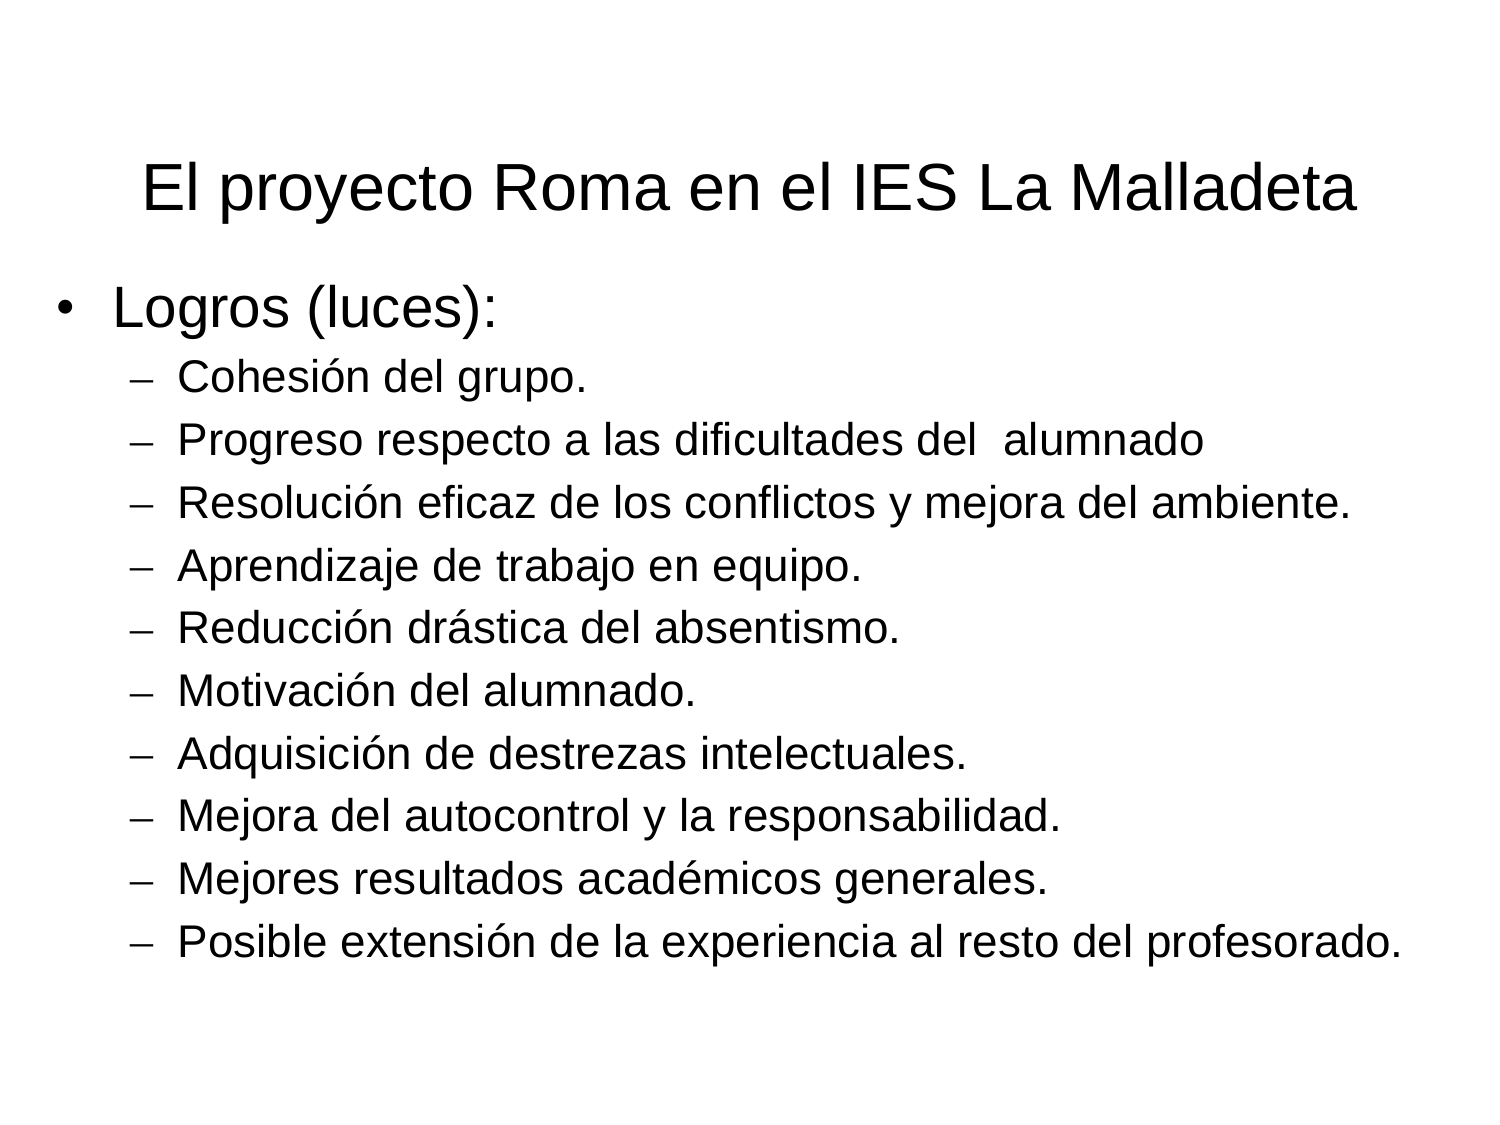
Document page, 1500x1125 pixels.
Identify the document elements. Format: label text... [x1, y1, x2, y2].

list Logros (luces): Cohesión del grupo. Progreso respecto a las dificultades del alumnado Resolución eficaz de los conflictos y mejora del ambiente. Aprendizaje de trabajo en equipo. Reducción drástica del absentismo. Motivación del alumnado. Adquisición de destrezas intelectuales. Mejora del autocontrol y la responsabilidad. Mejores resultados académicos generales. Posible extensión de la experiencia al resto del profesorado. [41, 267, 1459, 1010]
title El proyecto Roma en el IES La Malladeta [75, 75, 1426, 267]
